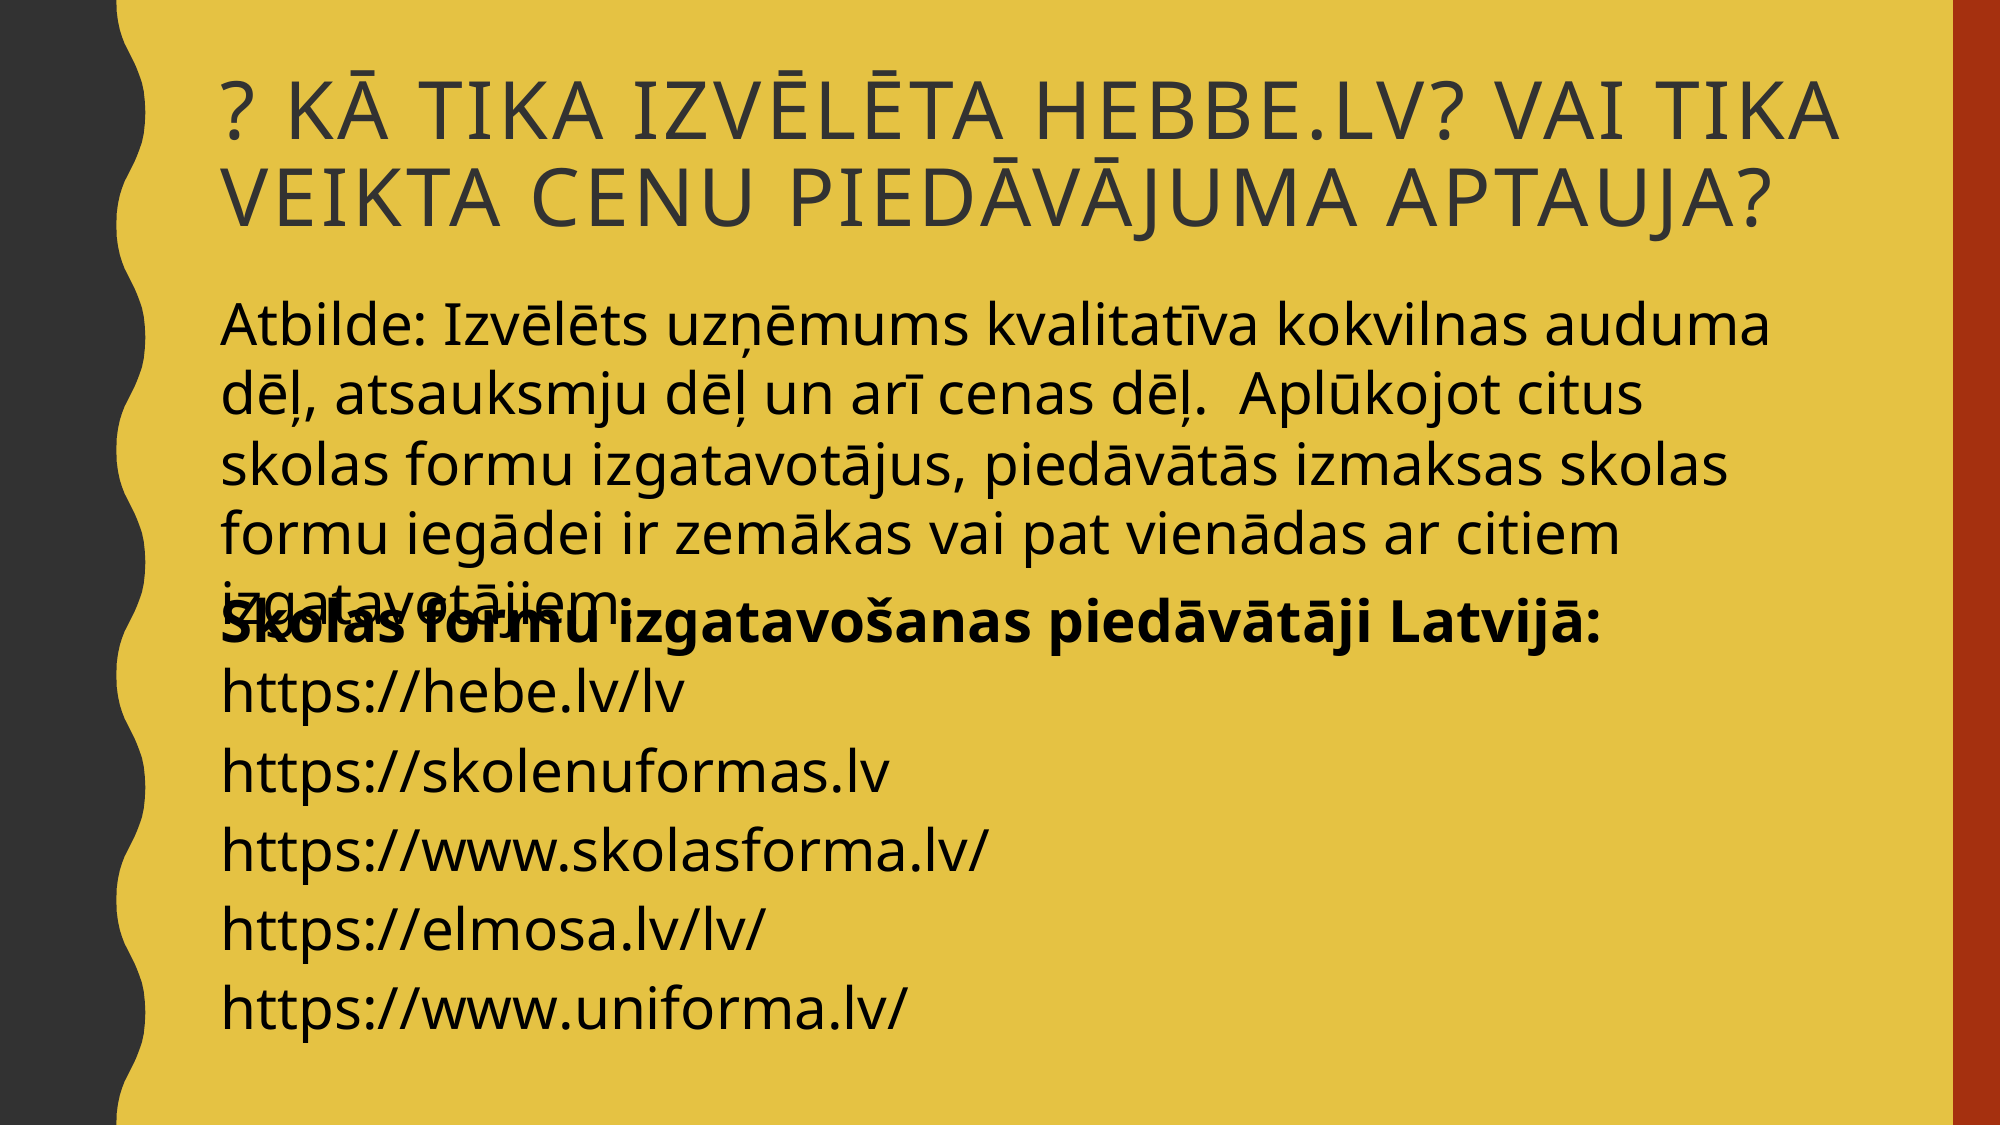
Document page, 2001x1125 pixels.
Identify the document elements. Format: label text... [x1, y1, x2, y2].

title ? KĀ TIKA IZVĒLĒTA HEBBE.LV? Vai tika veikta cenu piedāvājuma aptauja? [205, 62, 1876, 308]
text_box Atbilde: Izvēlēts uzņēmums kvalitatīva kokvilnas auduma dēļ, atsauksmju dēļ un arī cenas dēļ. Aplūkojot citus skolas formu izgatavotājus, piedāvātās izmaksas skolas formu iegādei ir zemākas vai pat vienādas ar citiem izgatavotājiem. [205, 279, 1824, 576]
text_box Skolas formu izgatavošanas piedāvātāji Latvijā: https://hebe.lv/lv https://skolenuformas.lv https://www.skolasforma.lv/ https://elmosa.lv/lv/ https://www.uniforma.lv/ [205, 576, 1824, 1125]
